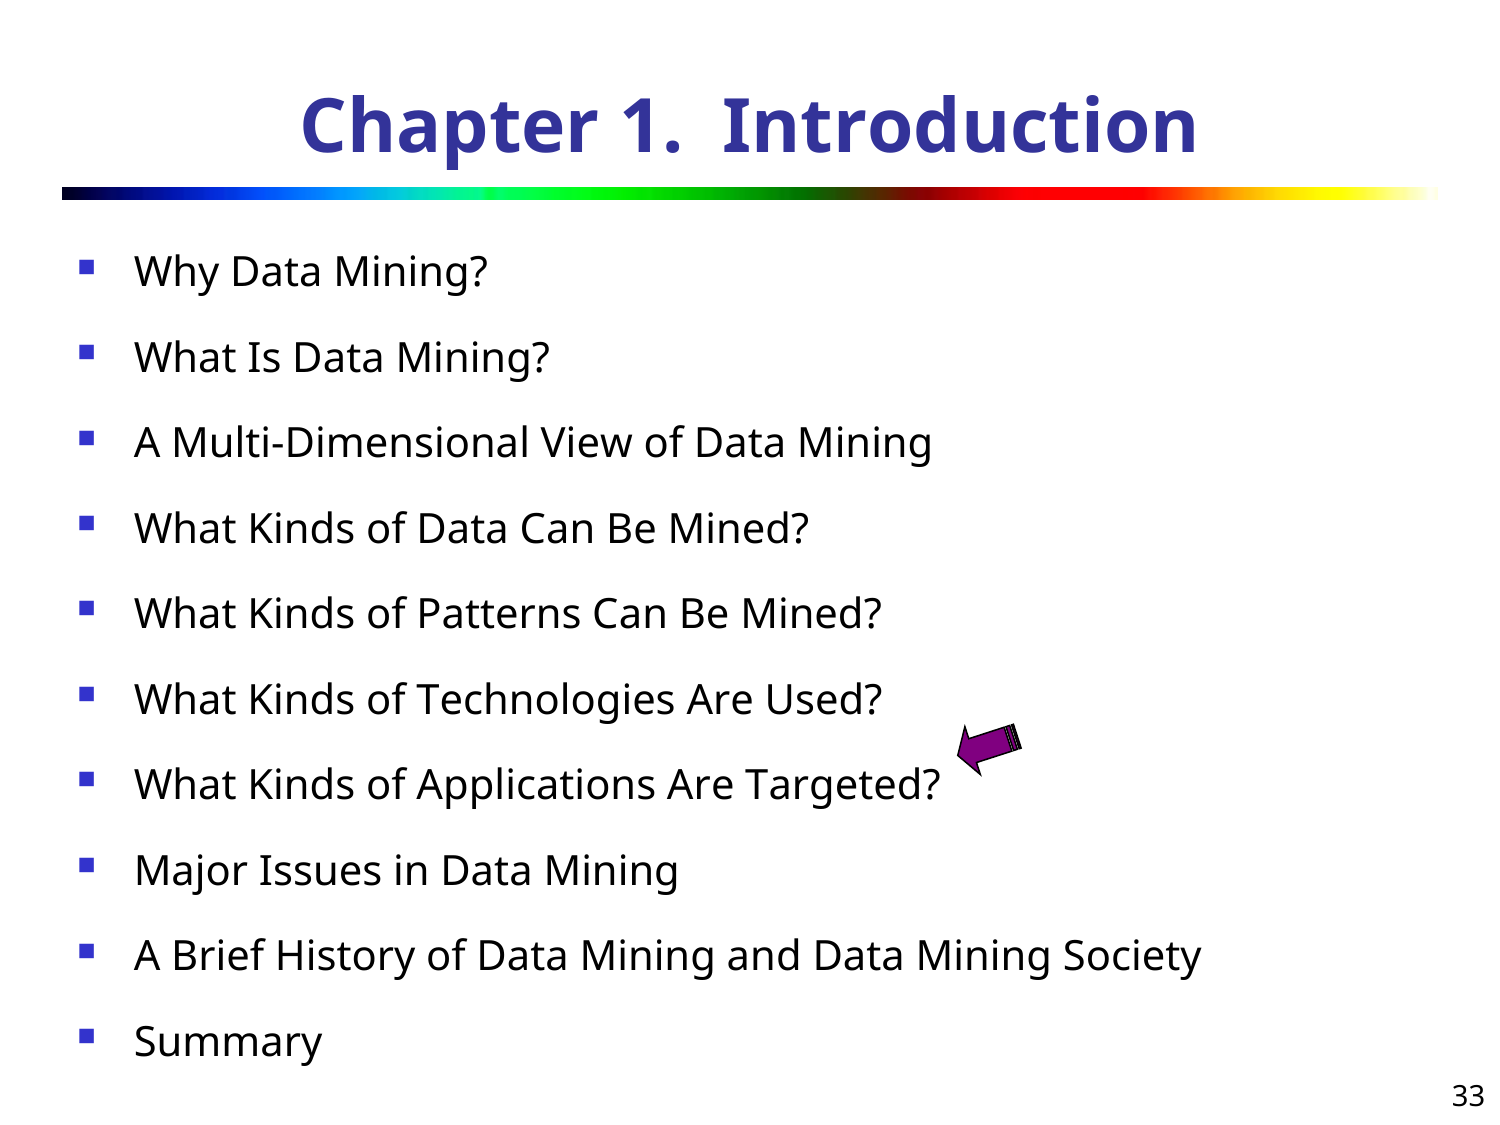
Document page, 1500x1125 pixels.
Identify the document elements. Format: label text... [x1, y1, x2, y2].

title Chapter 1. Introduction [62, 37, 1438, 175]
list Why Data Mining? What Is Data Mining? A Multi-Dimensional View of Data Mining What Kinds of Data Can Be Mined? What Kinds of Patterns Can Be Mined? What Kinds of Technologies Are Used? What Kinds of Applications Are Targeted? Major Issues in Data Mining A Brief History of Data Mining and Data Mining Society Summary [62, 212, 1413, 1075]
text_box [957, 724, 1022, 775]
text_box <number> [1187, 1050, 1500, 1125]
